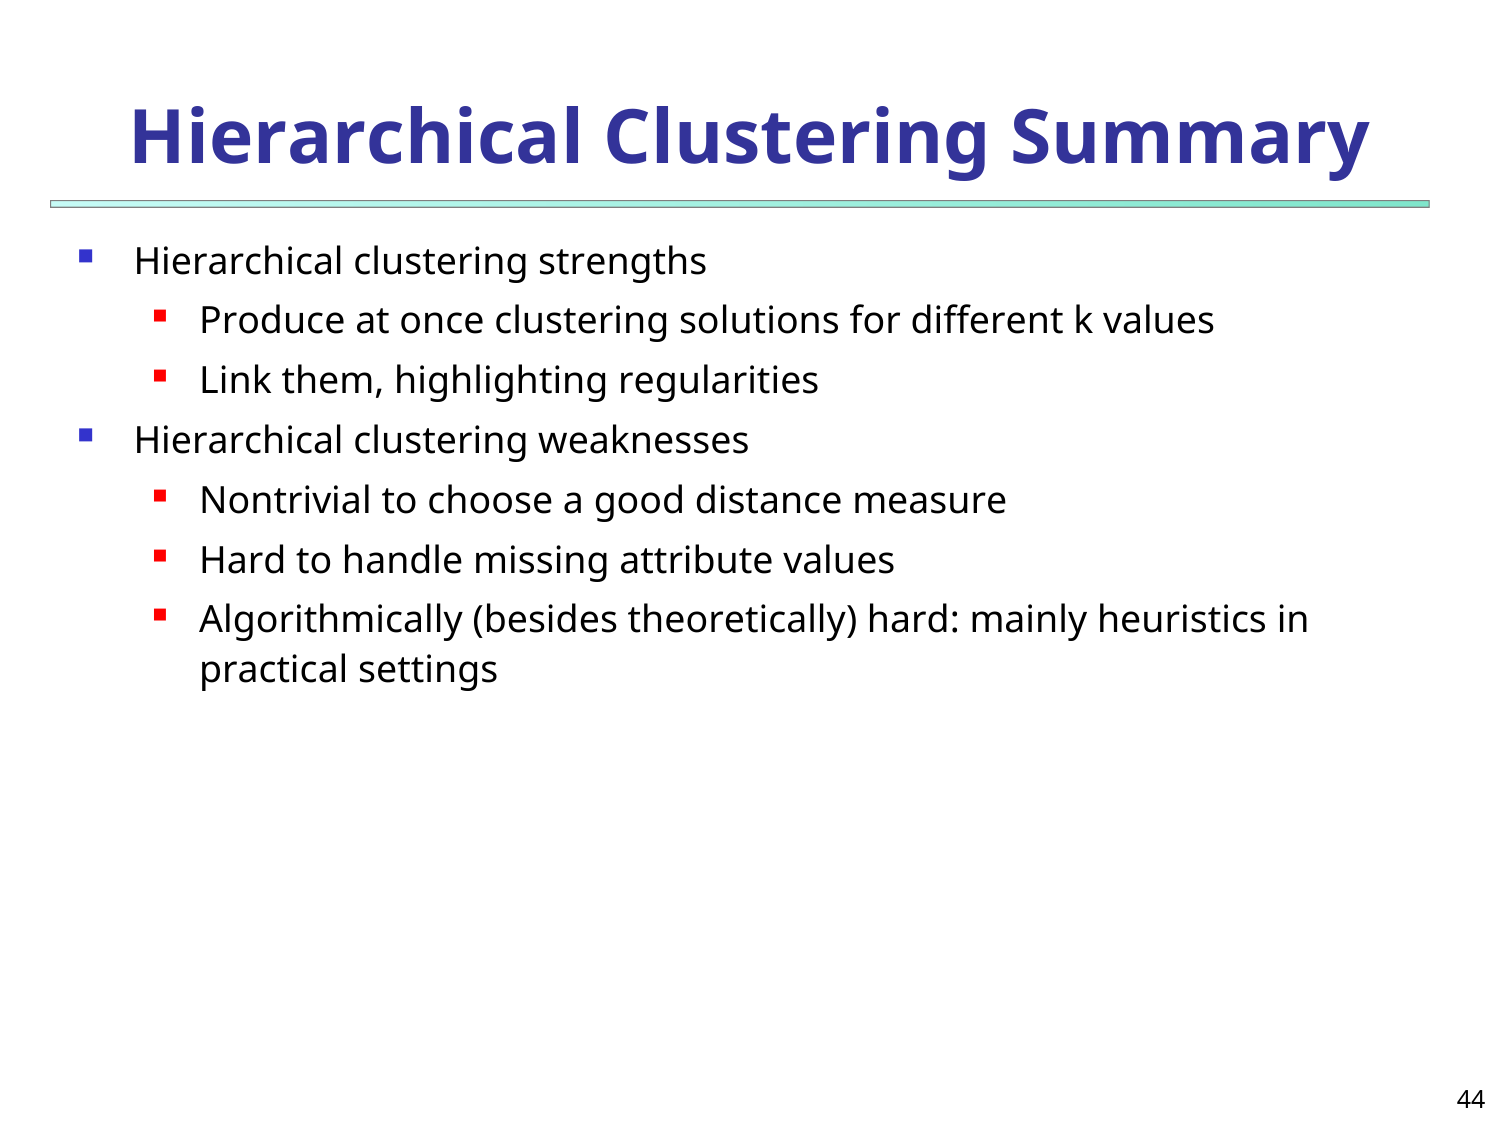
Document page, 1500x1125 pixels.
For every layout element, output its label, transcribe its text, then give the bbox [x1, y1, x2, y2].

text_box <number> [1187, 1062, 1500, 1125]
title Hierarchical Clustering Summary [24, 81, 1476, 187]
list Hierarchical clustering strengths Produce at once clustering solutions for different k values Link them, highlighting regularities Hierarchical clustering weaknesses Nontrivial to choose a good distance measure Hard to handle missing attribute values Algorithmically (besides theoretically) hard: mainly heuristics in practical settings [62, 224, 1463, 1088]
